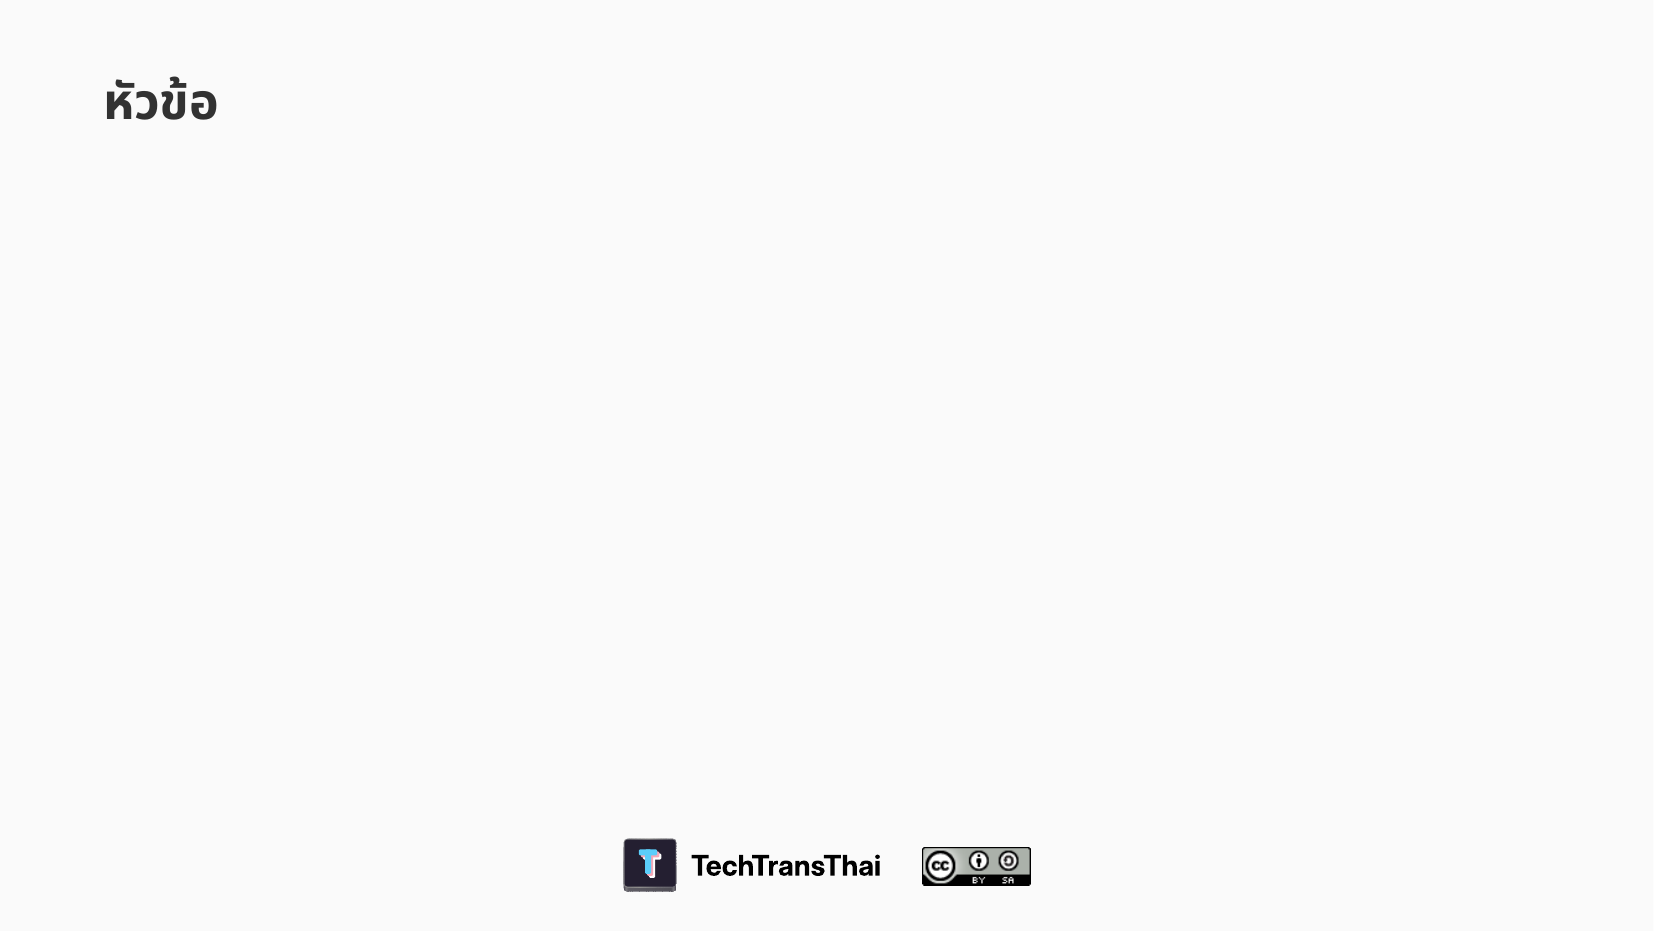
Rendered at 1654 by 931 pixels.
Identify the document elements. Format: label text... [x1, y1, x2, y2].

picture [0, 0, 1654, 931]
text_box หัวข้อ [88, 59, 798, 178]
